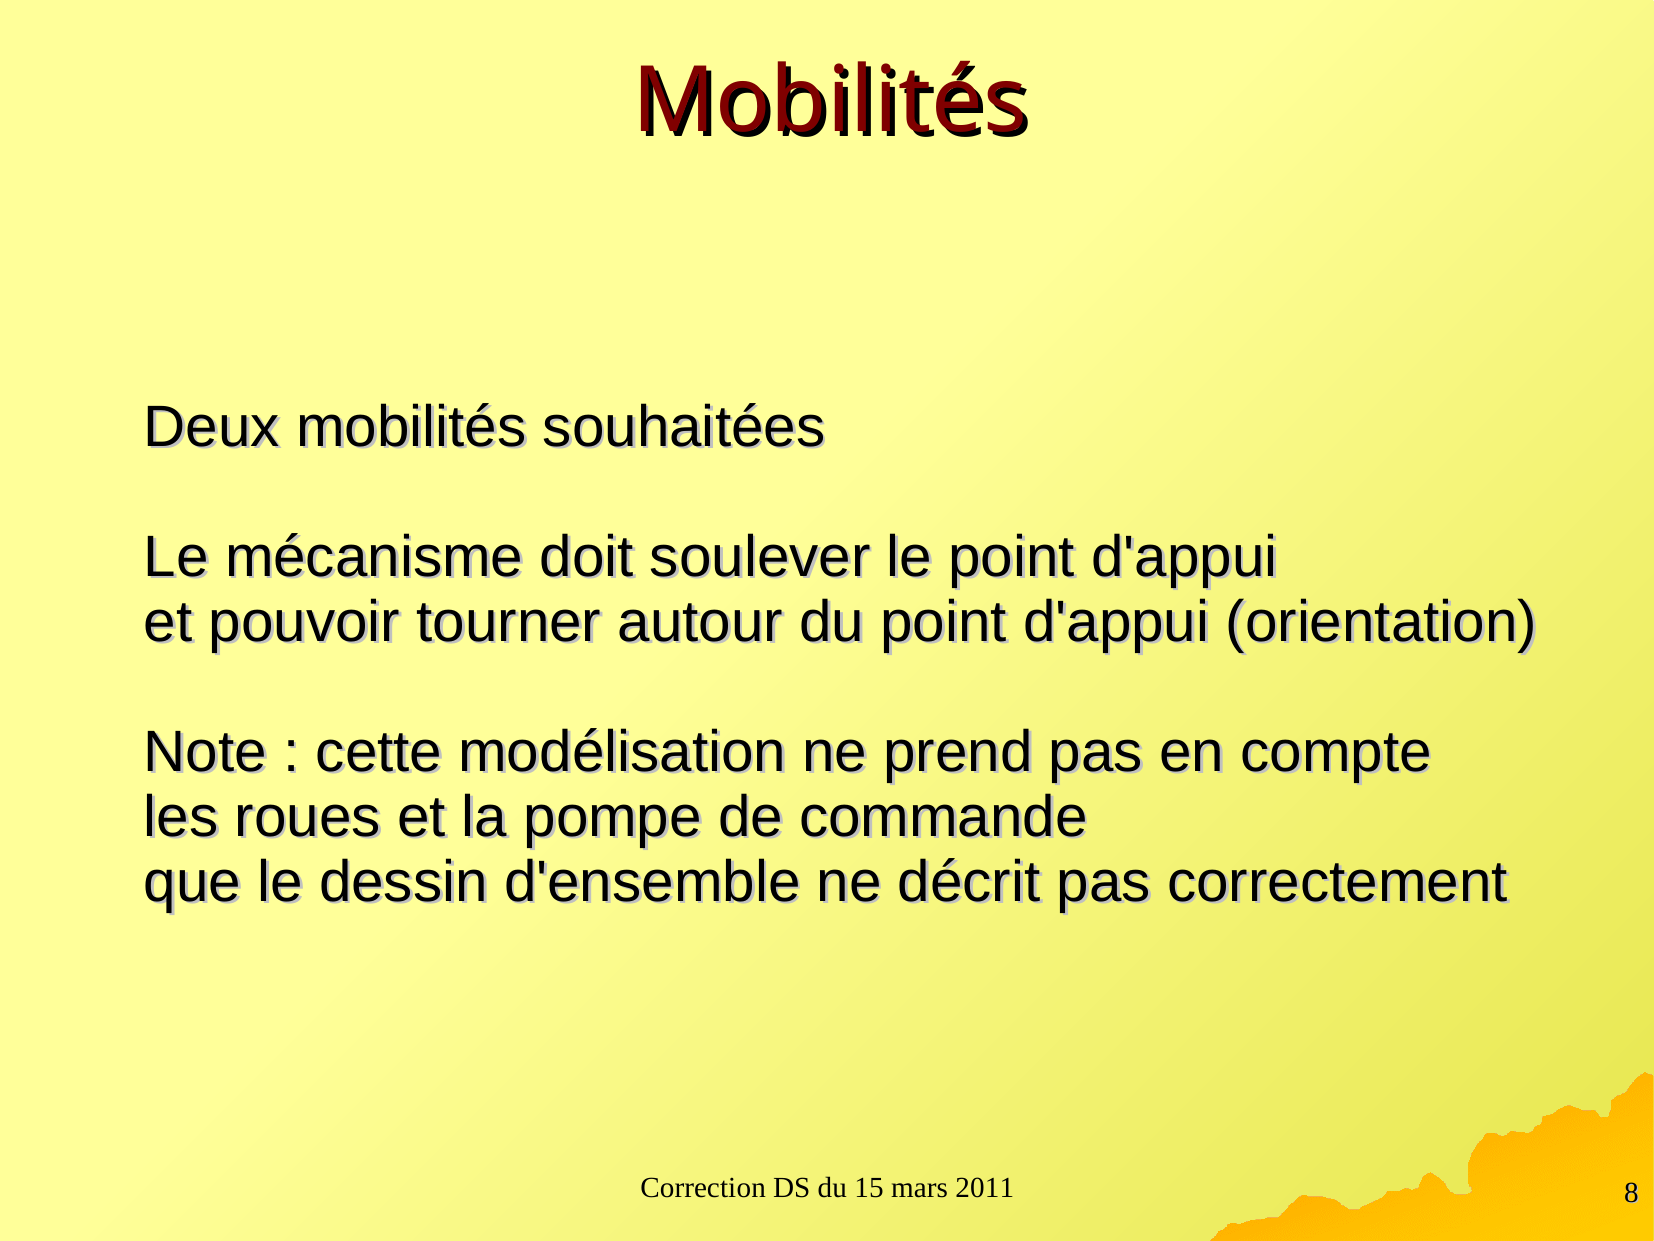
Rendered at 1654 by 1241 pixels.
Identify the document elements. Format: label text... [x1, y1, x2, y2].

title Mobilités [85, 0, 1574, 193]
text_box Deux mobilités souhaitées Le mécanisme doit soulever le point d'appui et pouvoir tourner autour du point d'appui (orientation) Note : cette modélisation ne prend pas en compte les roues et la pompe de commande que le dessin d'ensemble ne décrit pas correctement [129, 385, 1555, 920]
